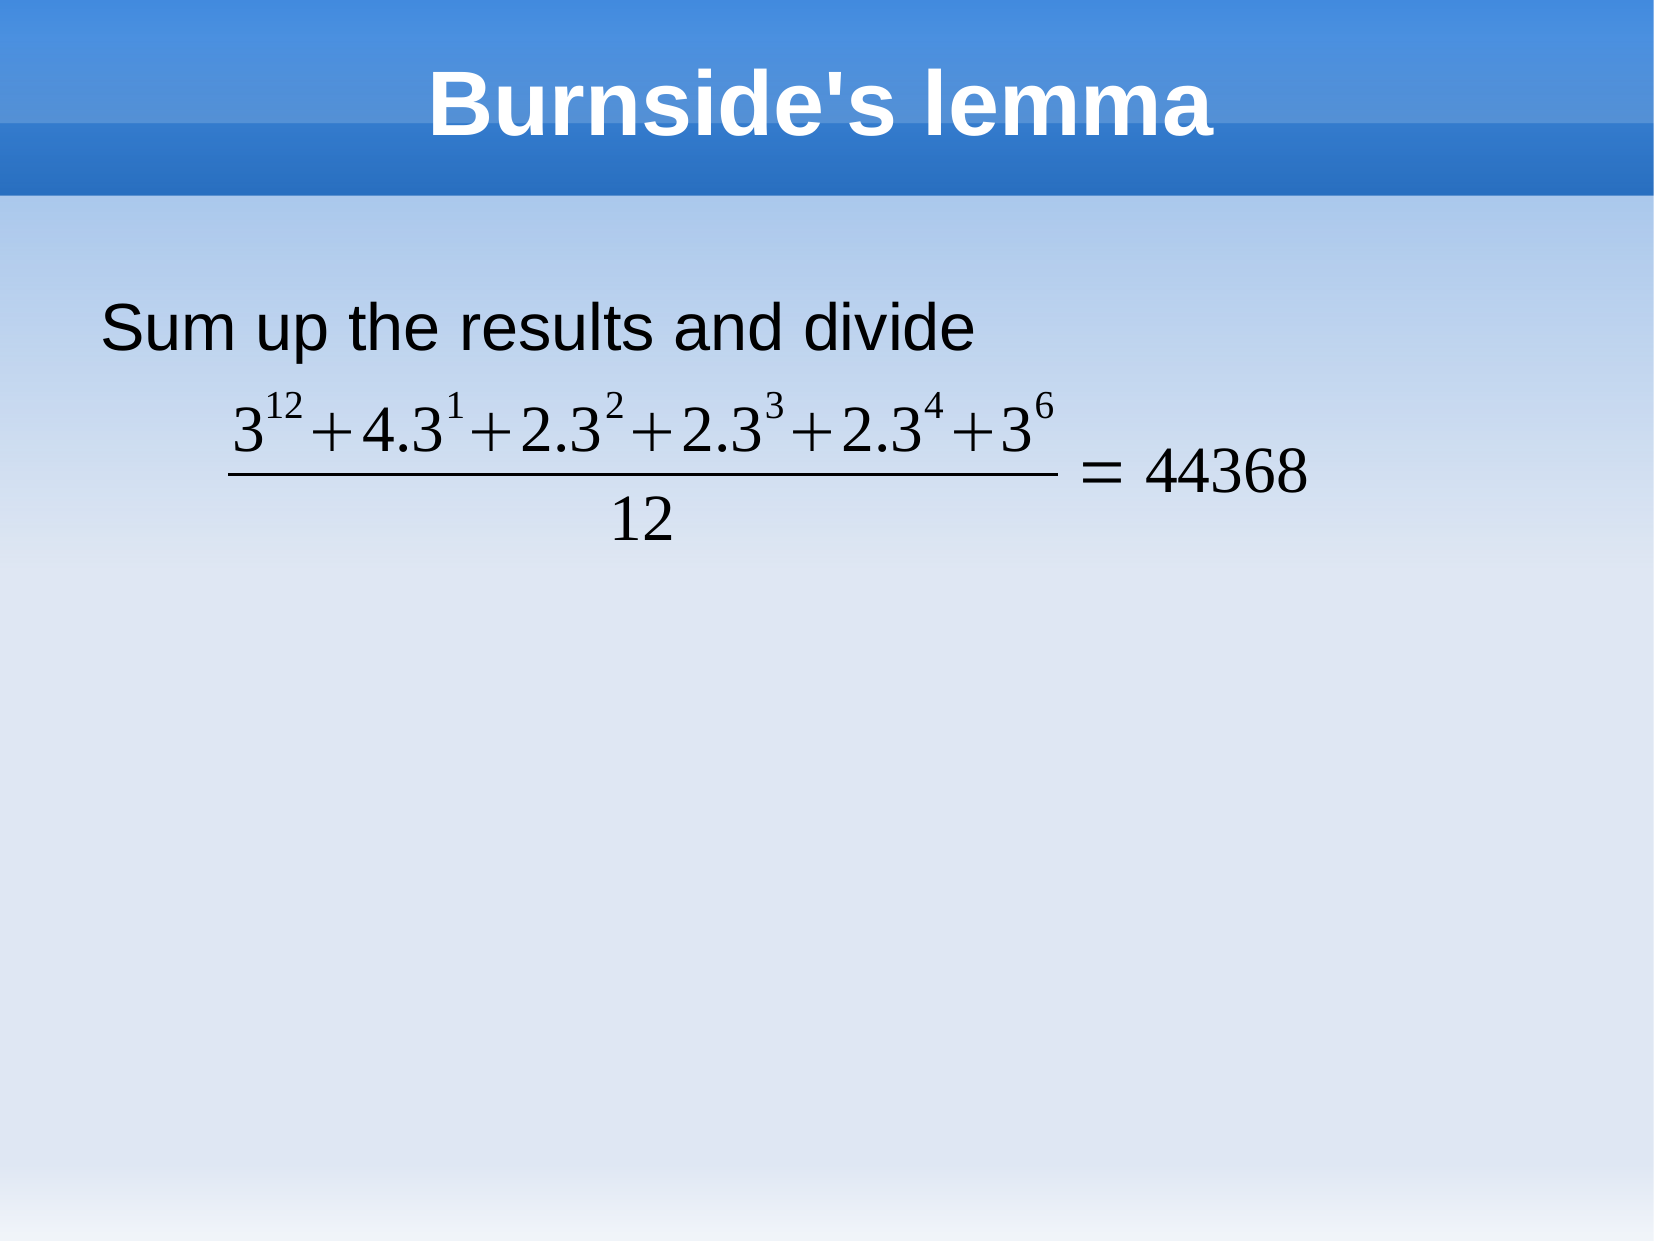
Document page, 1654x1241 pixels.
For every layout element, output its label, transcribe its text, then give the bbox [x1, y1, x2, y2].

title Burnside's lemma [76, 0, 1565, 208]
picture [0, 0, 1654, 1241]
list Sum up the results and divide [82, 290, 1571, 1094]
chart [218, 381, 1315, 560]
